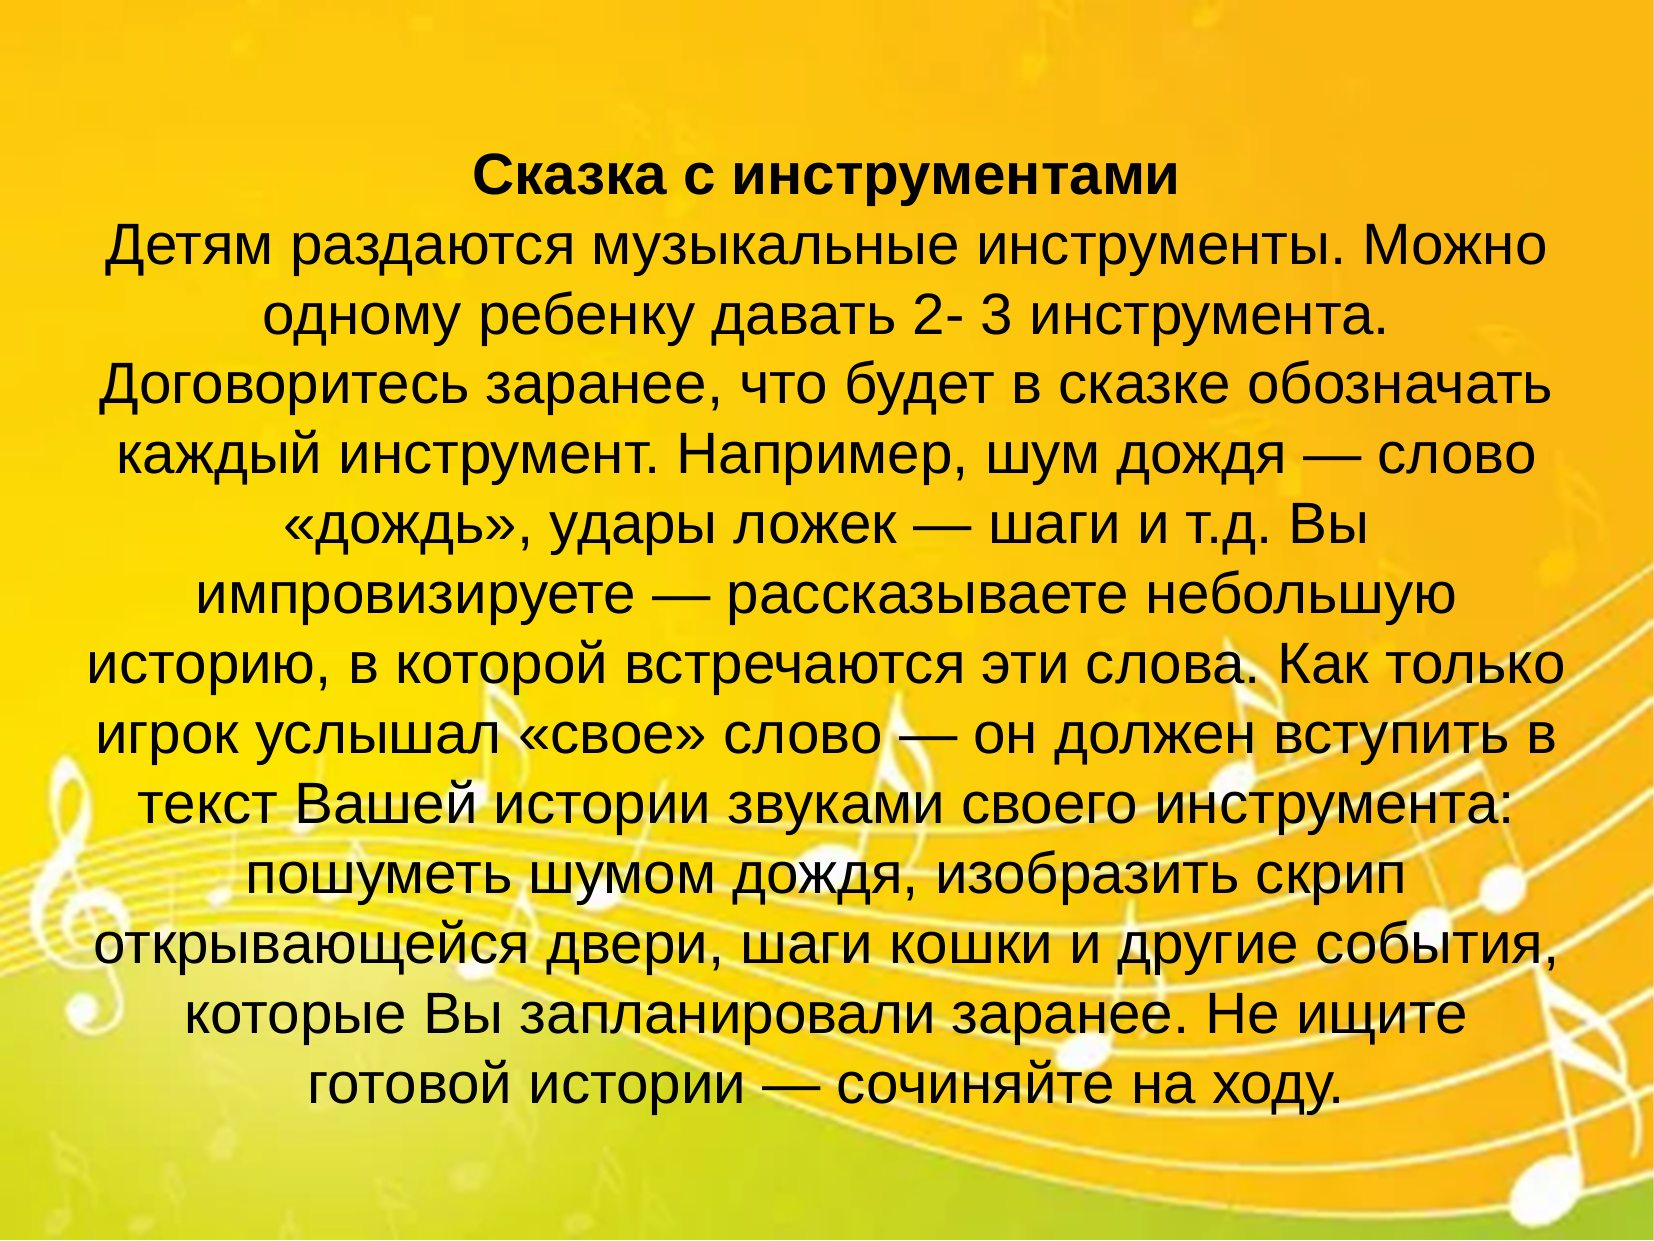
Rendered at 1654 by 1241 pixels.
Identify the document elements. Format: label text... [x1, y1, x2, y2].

title Сказка с инструментами Детям раздаются музыкальные инструменты. Можно одному ребенку давать 2- 3 инструмента. Договоритесь заранее, что будет в сказке обозначать каждый инструмент. Например, шум дождя — слово «дождь», удары ложек — шаги и т.д. Вы импровизируете — рассказываете небольшую историю, в которой встречаются эти слова. Как только игрок услышал «свое» слово — он должен вступить в текст Вашей истории звуками своего инструмента: пошуметь шумом дождя, изобразить скрип открывающейся двери, шаги кошки и другие события, которые Вы запланировали заранее. Не ищите готовой истории — сочиняйте на ходу. [82, 135, 1571, 1081]
picture [0, 0, 1654, 1240]
